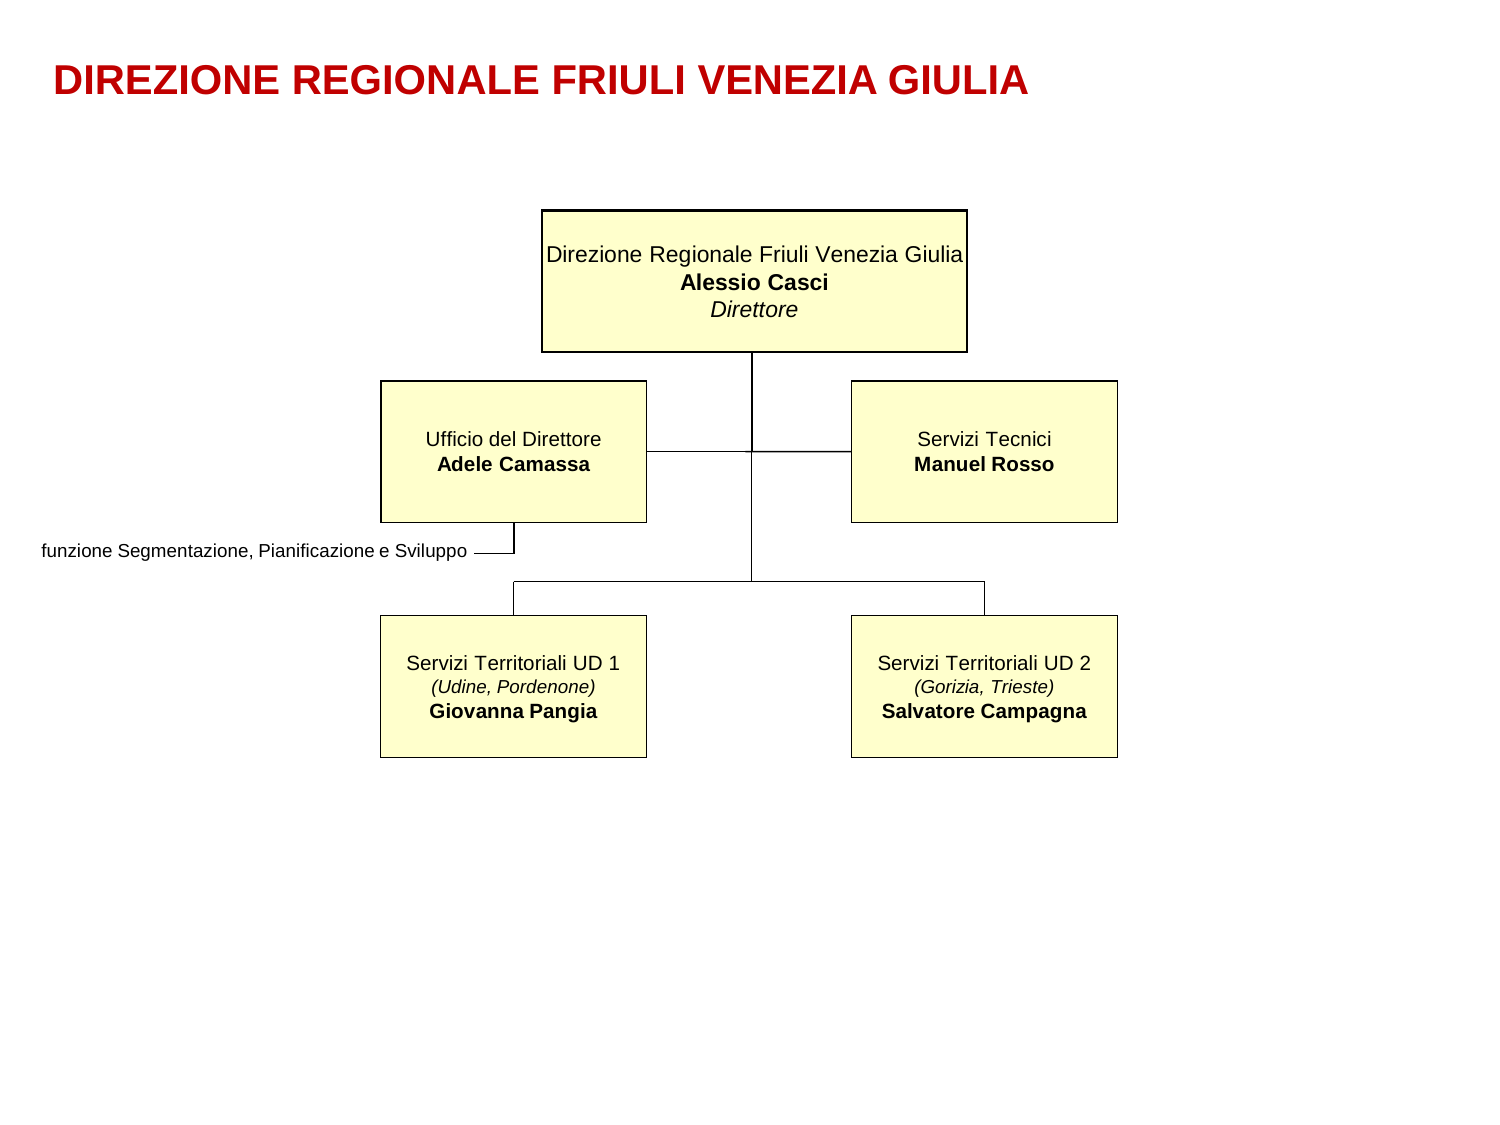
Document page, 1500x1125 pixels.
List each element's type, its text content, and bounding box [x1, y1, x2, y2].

picture [24, 209, 1119, 759]
text_box DIREZIONE REGIONALE FRIULI VENEZIA GIULIA [38, 45, 1500, 128]
